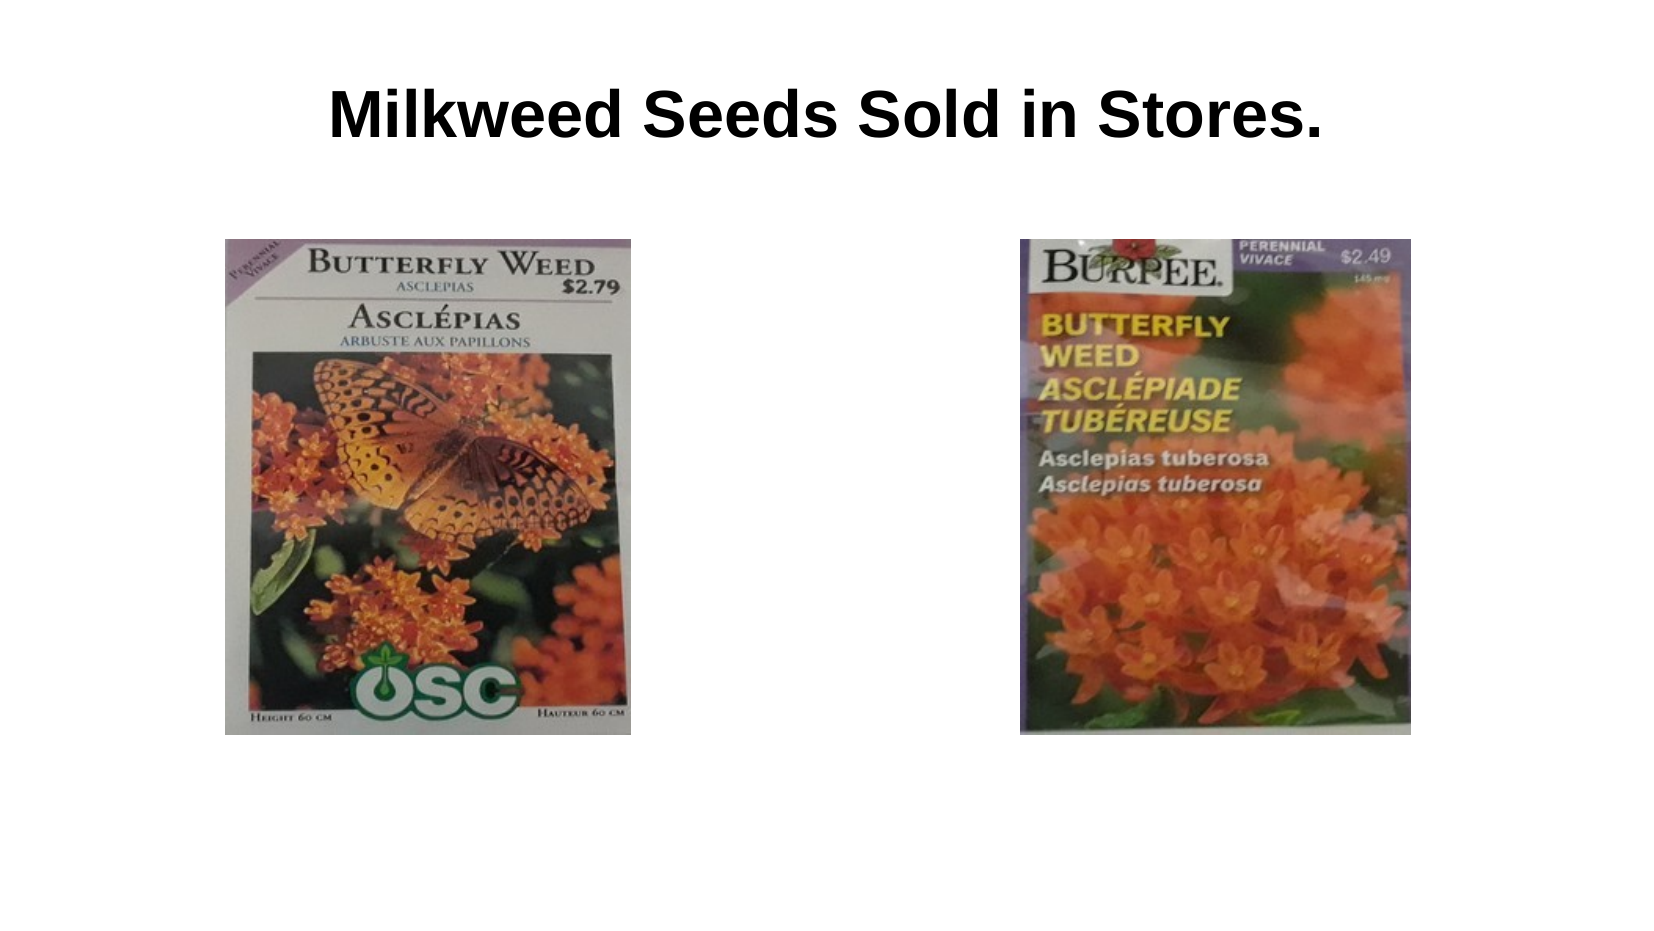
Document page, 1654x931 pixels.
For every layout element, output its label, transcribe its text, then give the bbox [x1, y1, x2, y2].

picture [225, 239, 631, 736]
picture [1020, 239, 1411, 736]
title Milkweed Seeds Sold in Stores. [82, 37, 1571, 193]
